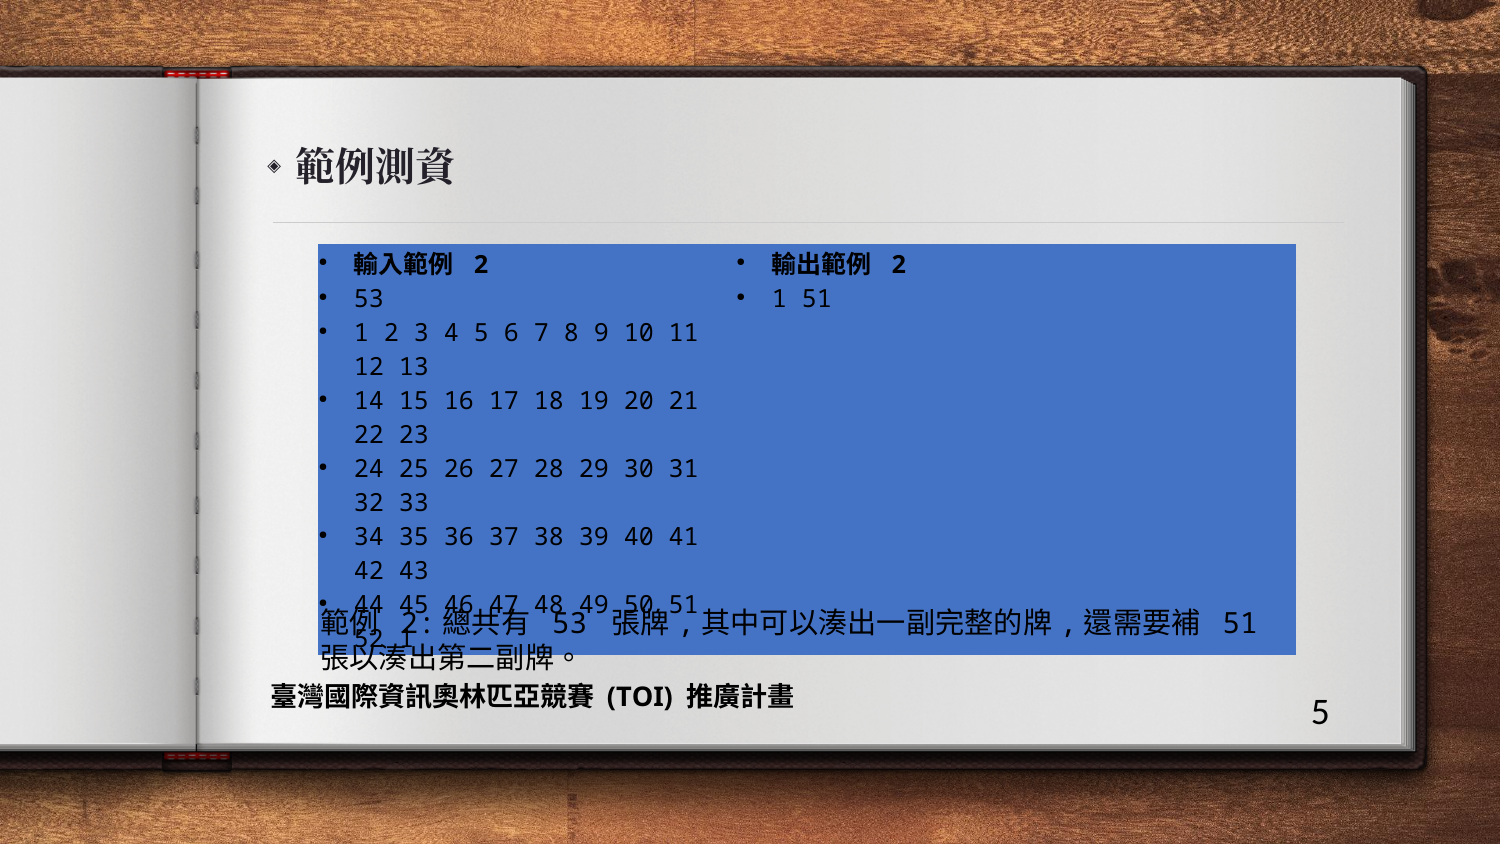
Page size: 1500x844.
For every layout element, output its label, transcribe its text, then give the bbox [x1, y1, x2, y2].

text_box 5 [1295, 672, 1386, 737]
list 範例測資 [252, 126, 1194, 205]
table_header 輸出範例 2 1 51 [736, 244, 1296, 655]
text_box 範例 2:總共有 53 張牌,其中可以湊出一副完整的牌,還需要補 51 張以湊出第二副牌。 [305, 597, 1283, 683]
table_header 輸入範例 2 53 1 2 3 4 5 6 7 8 9 10 11 12 13 14 15 16 17 18 19 20 21 22 23 24 25 26 27 28 29 30 31 32 33 34 35 36 37 38 39 40 41 42 43 44 45 46 47 48 49 50 51 52 1 [318, 244, 736, 597]
